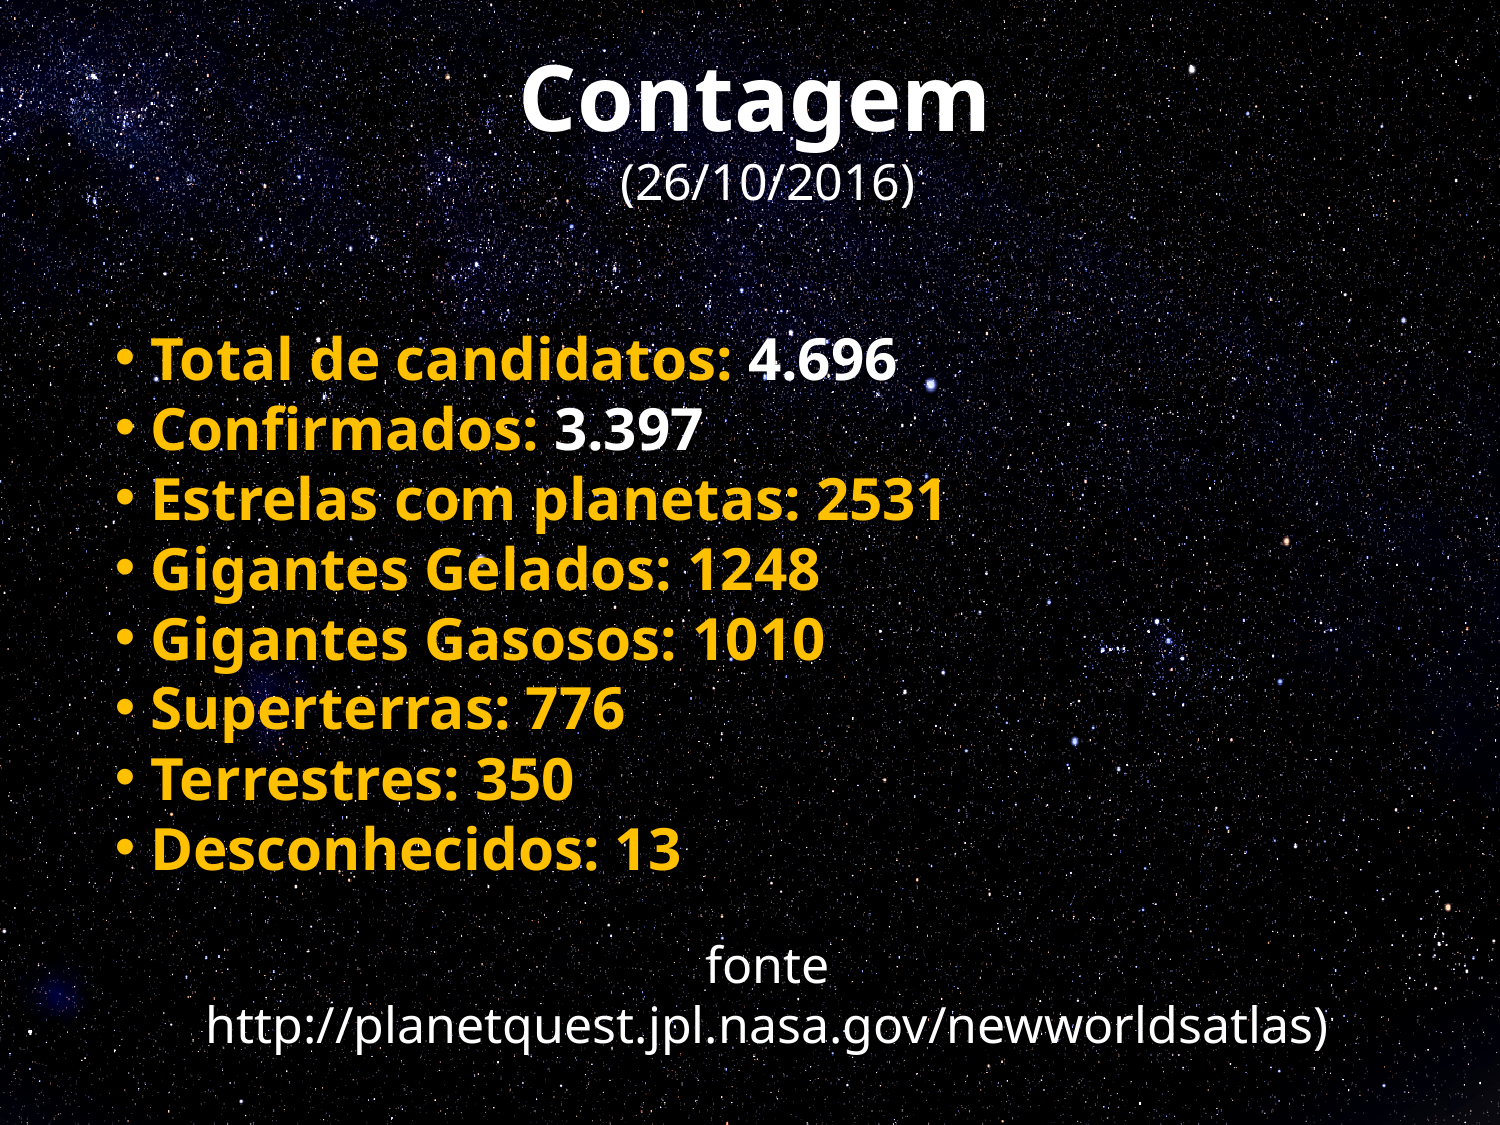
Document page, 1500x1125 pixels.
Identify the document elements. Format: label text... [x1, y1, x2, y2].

text_box Total de candidatos: 4.696 Confirmados: 3.397 Estrelas com planetas: 2531 Gigantes Gelados: 1248 Gigantes Gasosos: 1010 Superterras: 776 Terrestres: 350 Desconhecidos: 13 [100, 314, 1223, 960]
title Contagem (26/10/2016) [129, 37, 1405, 213]
title fonte http://planetquest.jpl.nasa.gov/newworldsatlas) [129, 911, 1405, 1075]
picture [0, 0, 1500, 1125]
